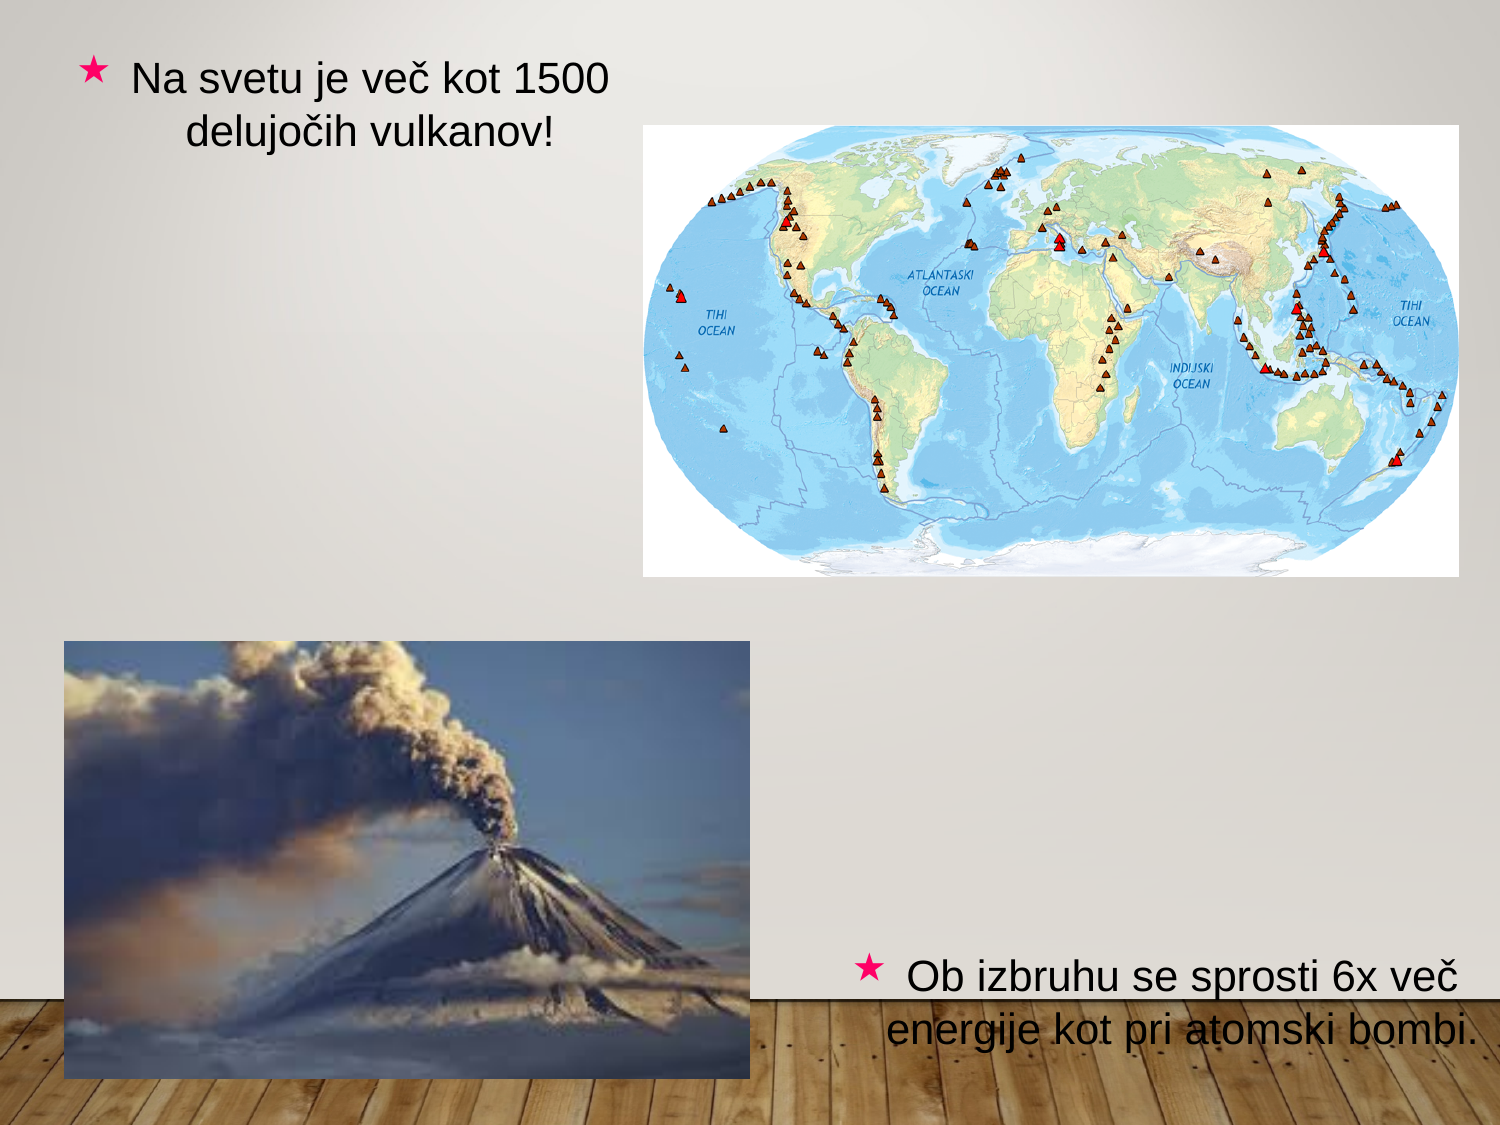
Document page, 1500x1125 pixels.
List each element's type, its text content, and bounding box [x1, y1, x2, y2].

picture [0, 641, 1500, 1125]
picture [0, 0, 1500, 577]
text_box Ob izbruhu se sprosti 6x več energije kot pri atomski bombi. [809, 940, 1500, 1075]
text_box Na svetu je več kot 1500 delujočih vulkanov! [41, 42, 644, 149]
